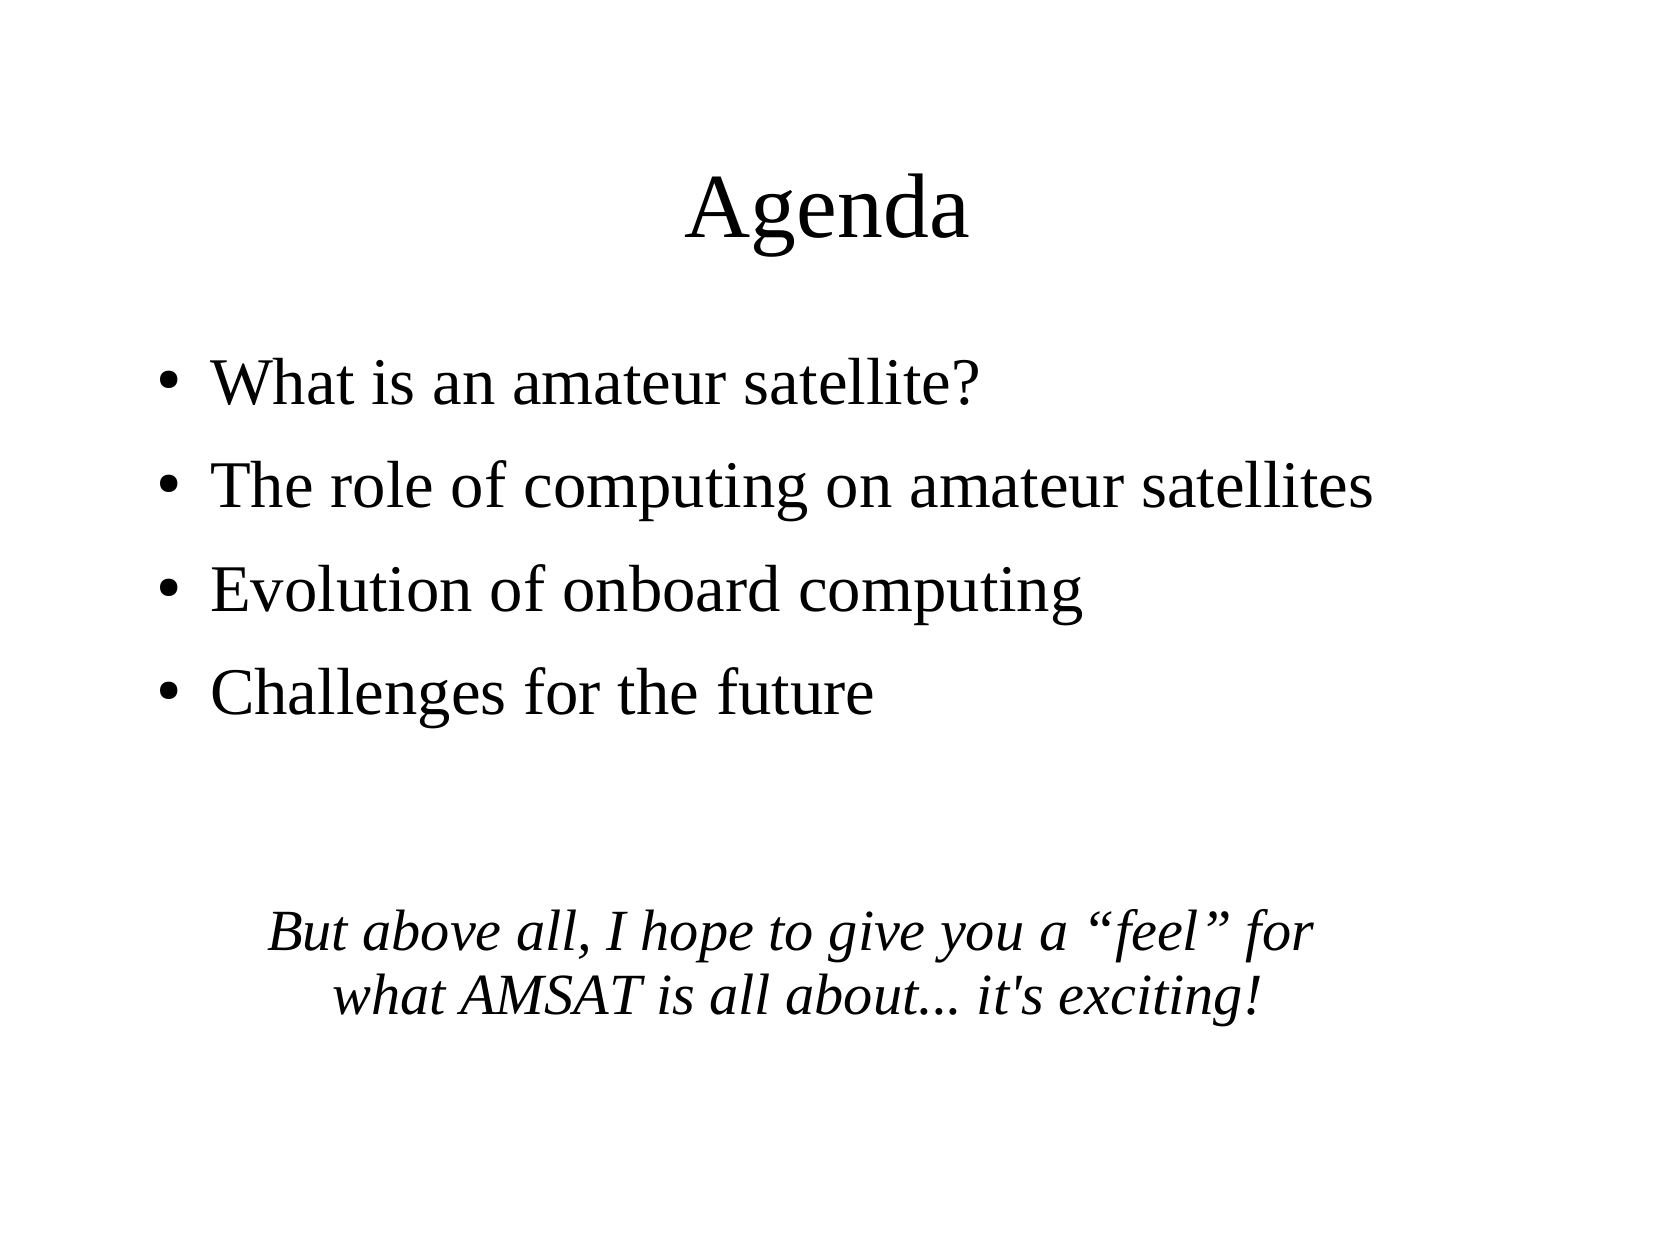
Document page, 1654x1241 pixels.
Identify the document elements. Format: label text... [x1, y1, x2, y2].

title Agenda [121, 102, 1534, 311]
list What is an amateur satellite? The role of computing on amateur satellites Evolution of onboard computing Challenges for the future [121, 344, 1534, 1127]
text_box But above all, I hope to give you a “feel” for what AMSAT is all about... it's exciting! [266, 897, 1330, 1028]
